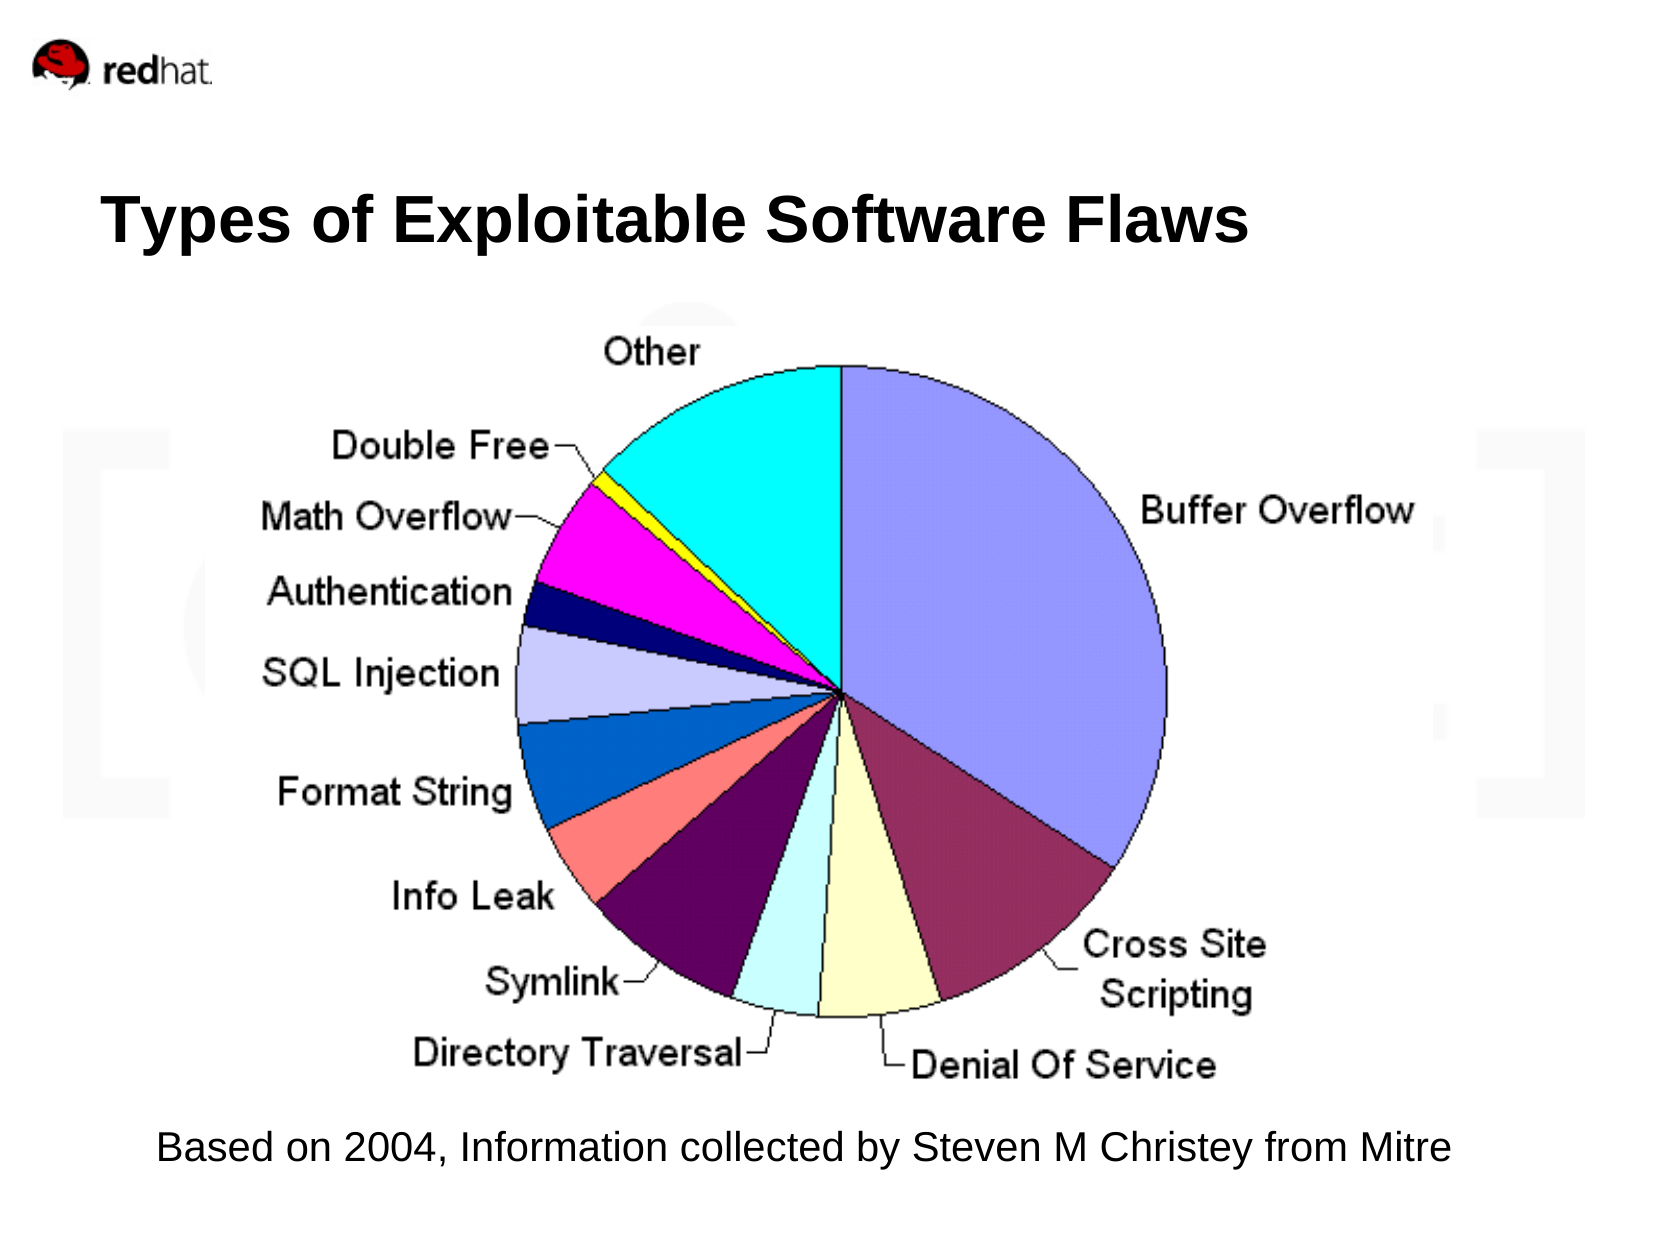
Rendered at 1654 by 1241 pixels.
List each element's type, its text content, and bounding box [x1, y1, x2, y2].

picture [63, 302, 1585, 1102]
picture [31, 37, 212, 98]
title Types of Exploitable Software Flaws [100, 164, 1506, 275]
list Based on 2004, Information collected by Steven M Christey from Mitre [155, 1124, 1562, 1222]
